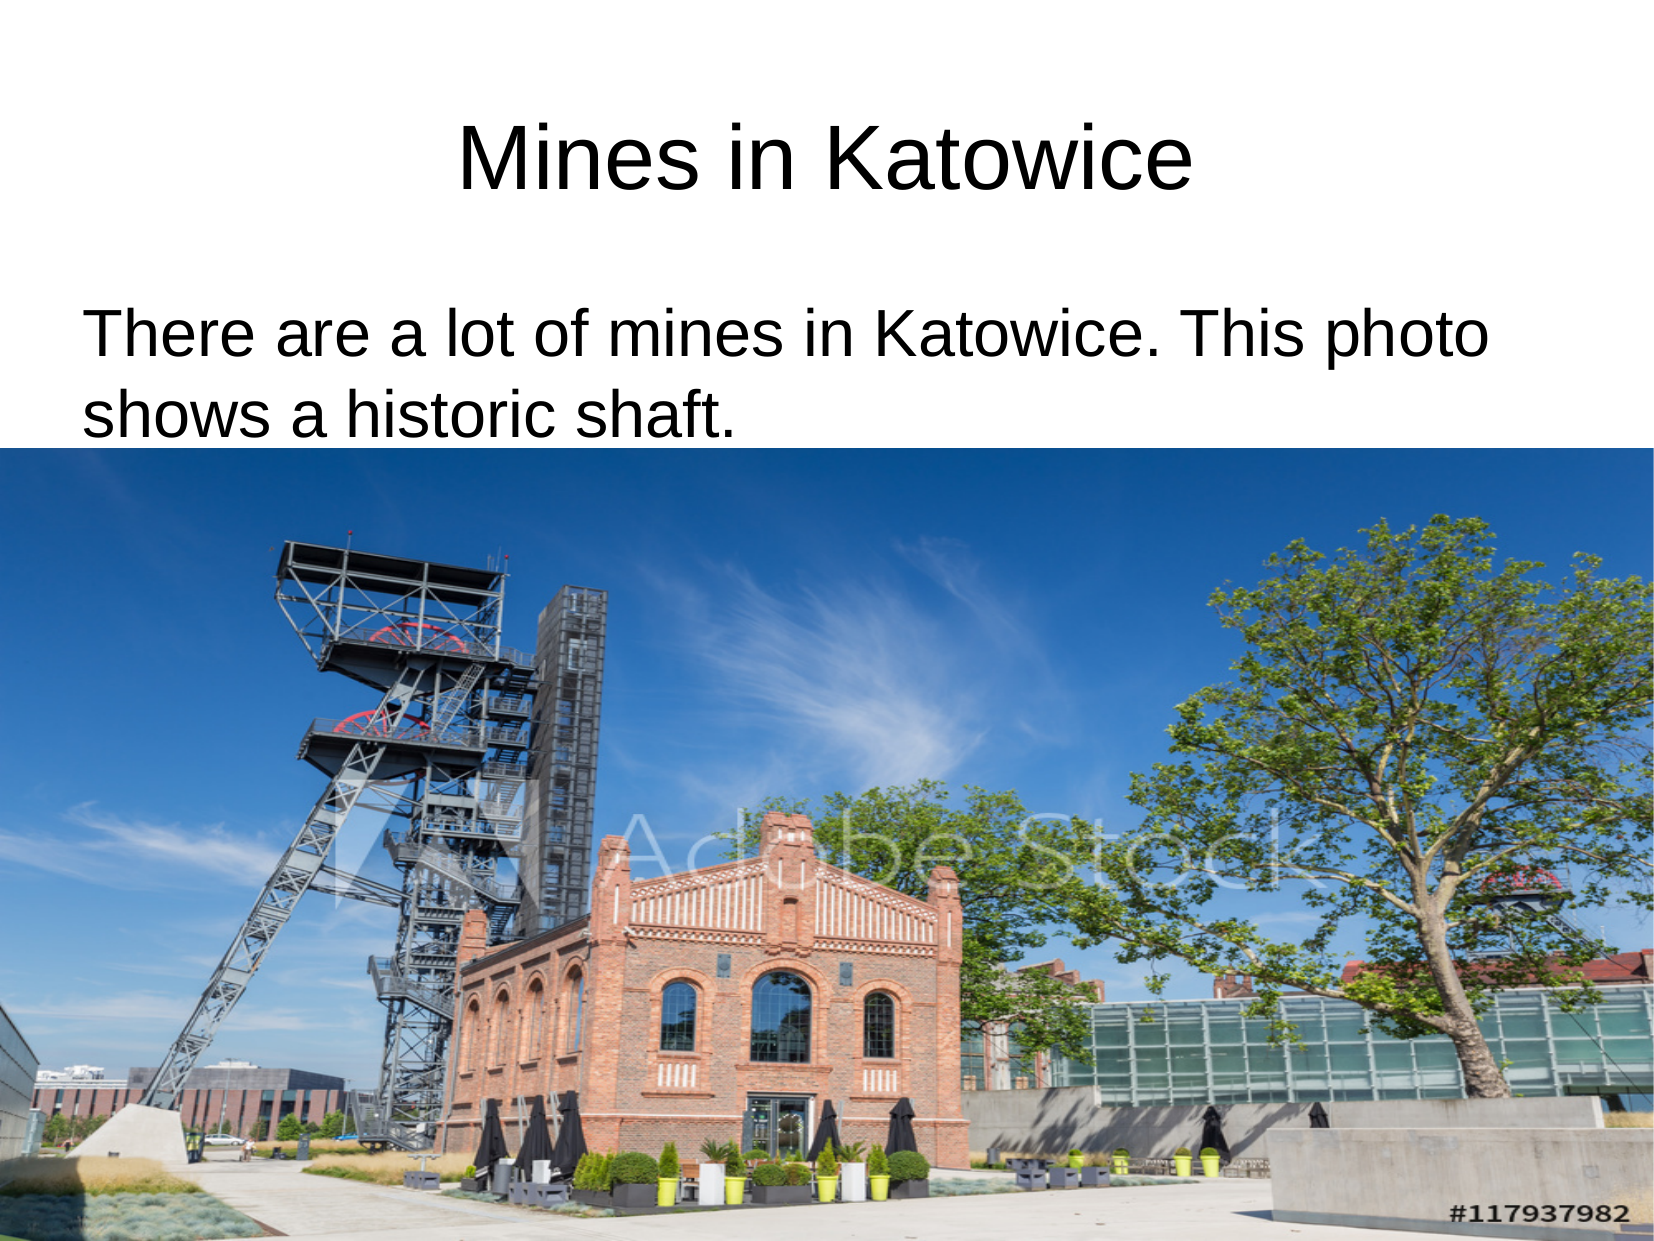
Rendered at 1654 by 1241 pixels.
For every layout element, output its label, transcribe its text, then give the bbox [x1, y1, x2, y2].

title Mines in Katowice [82, 49, 1571, 257]
list There are a lot of mines in Katowice. This photo shows a historic shaft. [82, 290, 1571, 448]
picture [0, 448, 1654, 1241]
